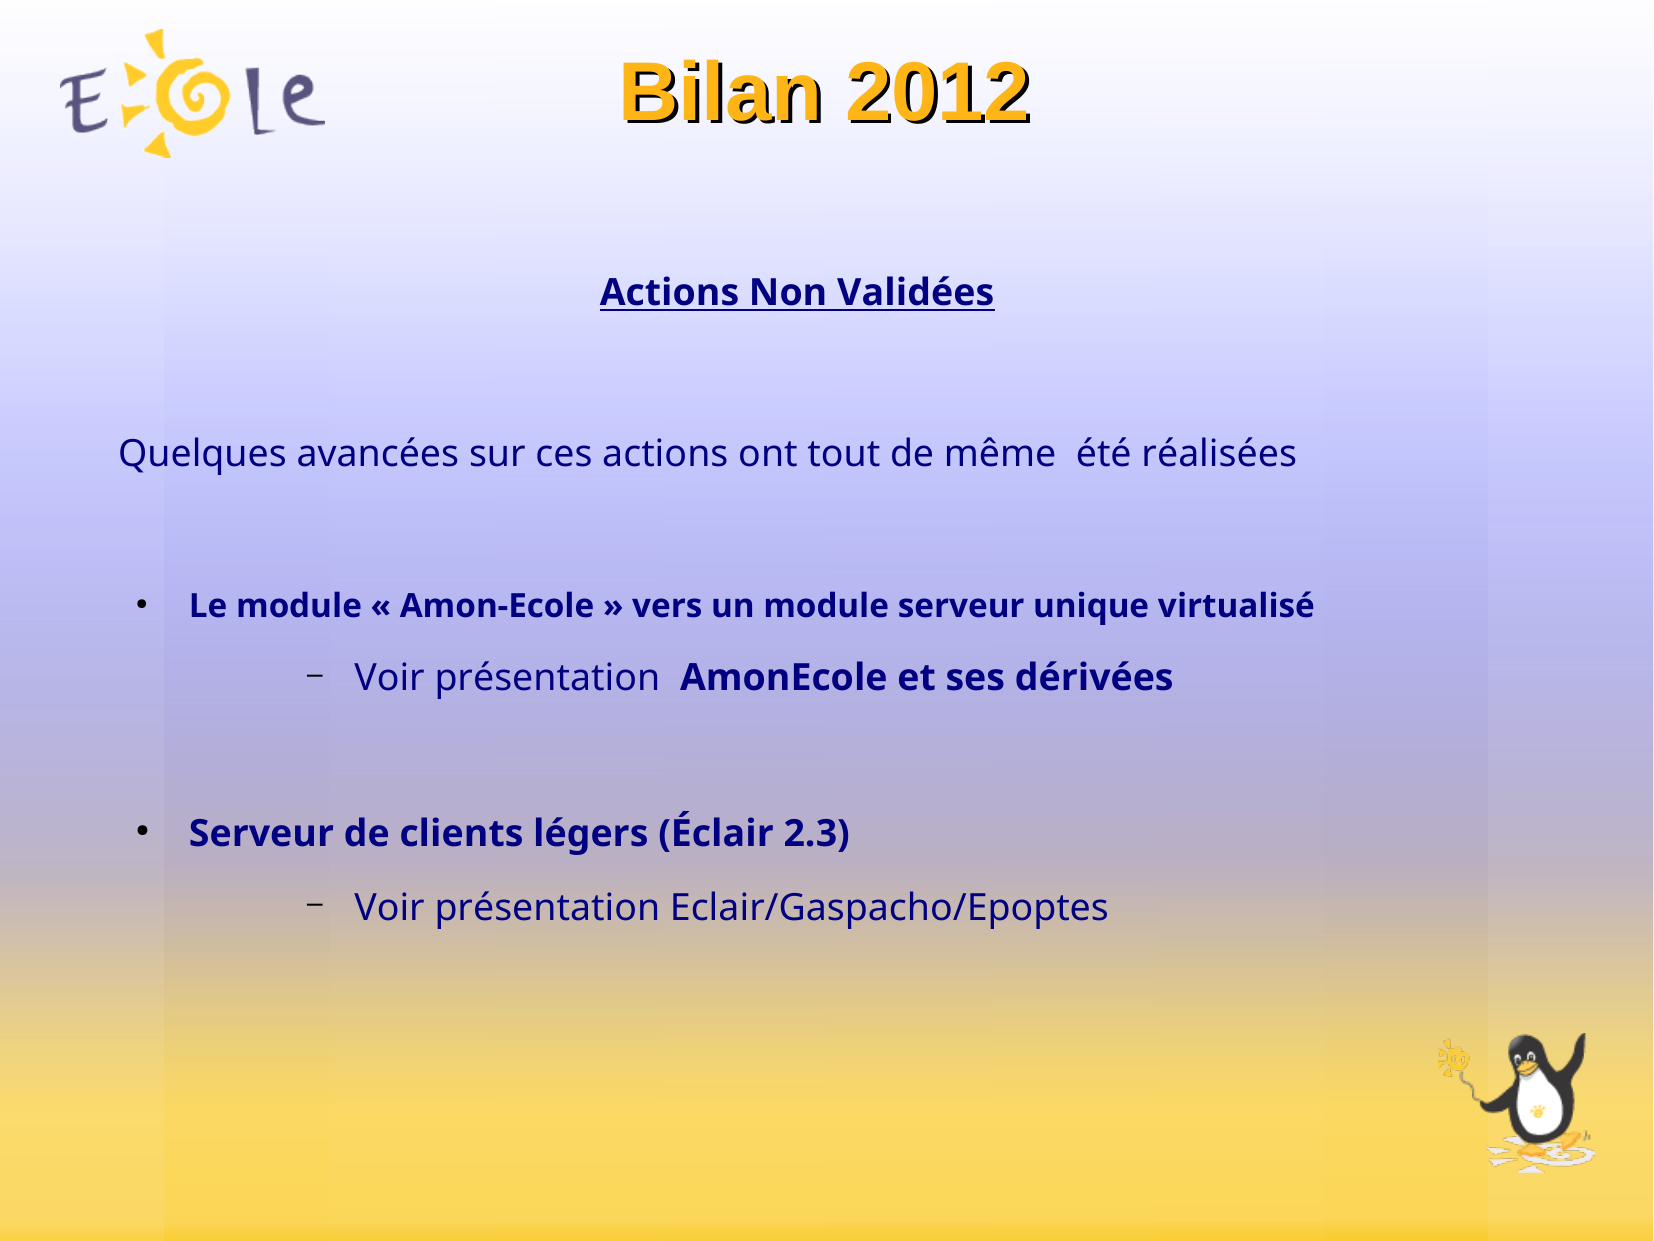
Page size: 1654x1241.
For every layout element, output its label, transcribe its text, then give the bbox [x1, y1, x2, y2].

title Bilan 2012 [80, 27, 1569, 156]
list Actions Non Validées Quelques avancées sur ces actions ont tout de même été réalisées Le module « Amon-Ecole » vers un module serveur unique virtualisé Voir présentation AmonEcole et ses dérivées Serveur de clients légers (Éclair 2.3) Voir présentation Eclair/Gaspacho/Epoptes [118, 265, 1477, 1085]
picture [0, 0, 1654, 1241]
